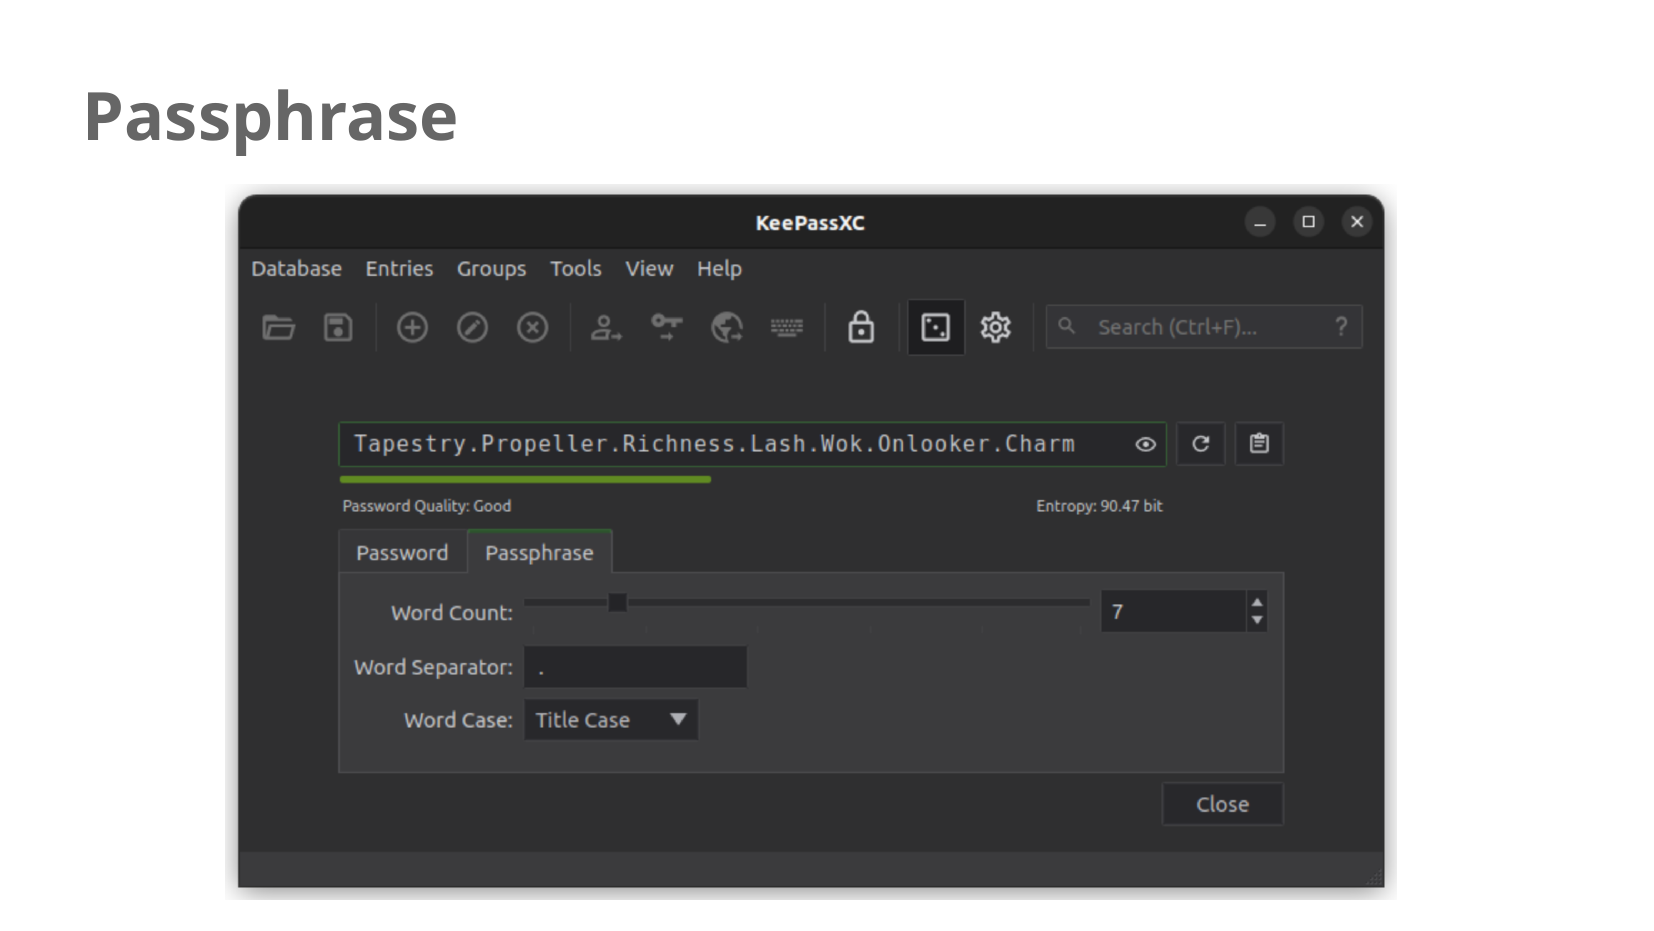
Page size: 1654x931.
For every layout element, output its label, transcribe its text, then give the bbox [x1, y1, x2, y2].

title Passphrase [82, 37, 1571, 193]
picture [225, 184, 1397, 901]
